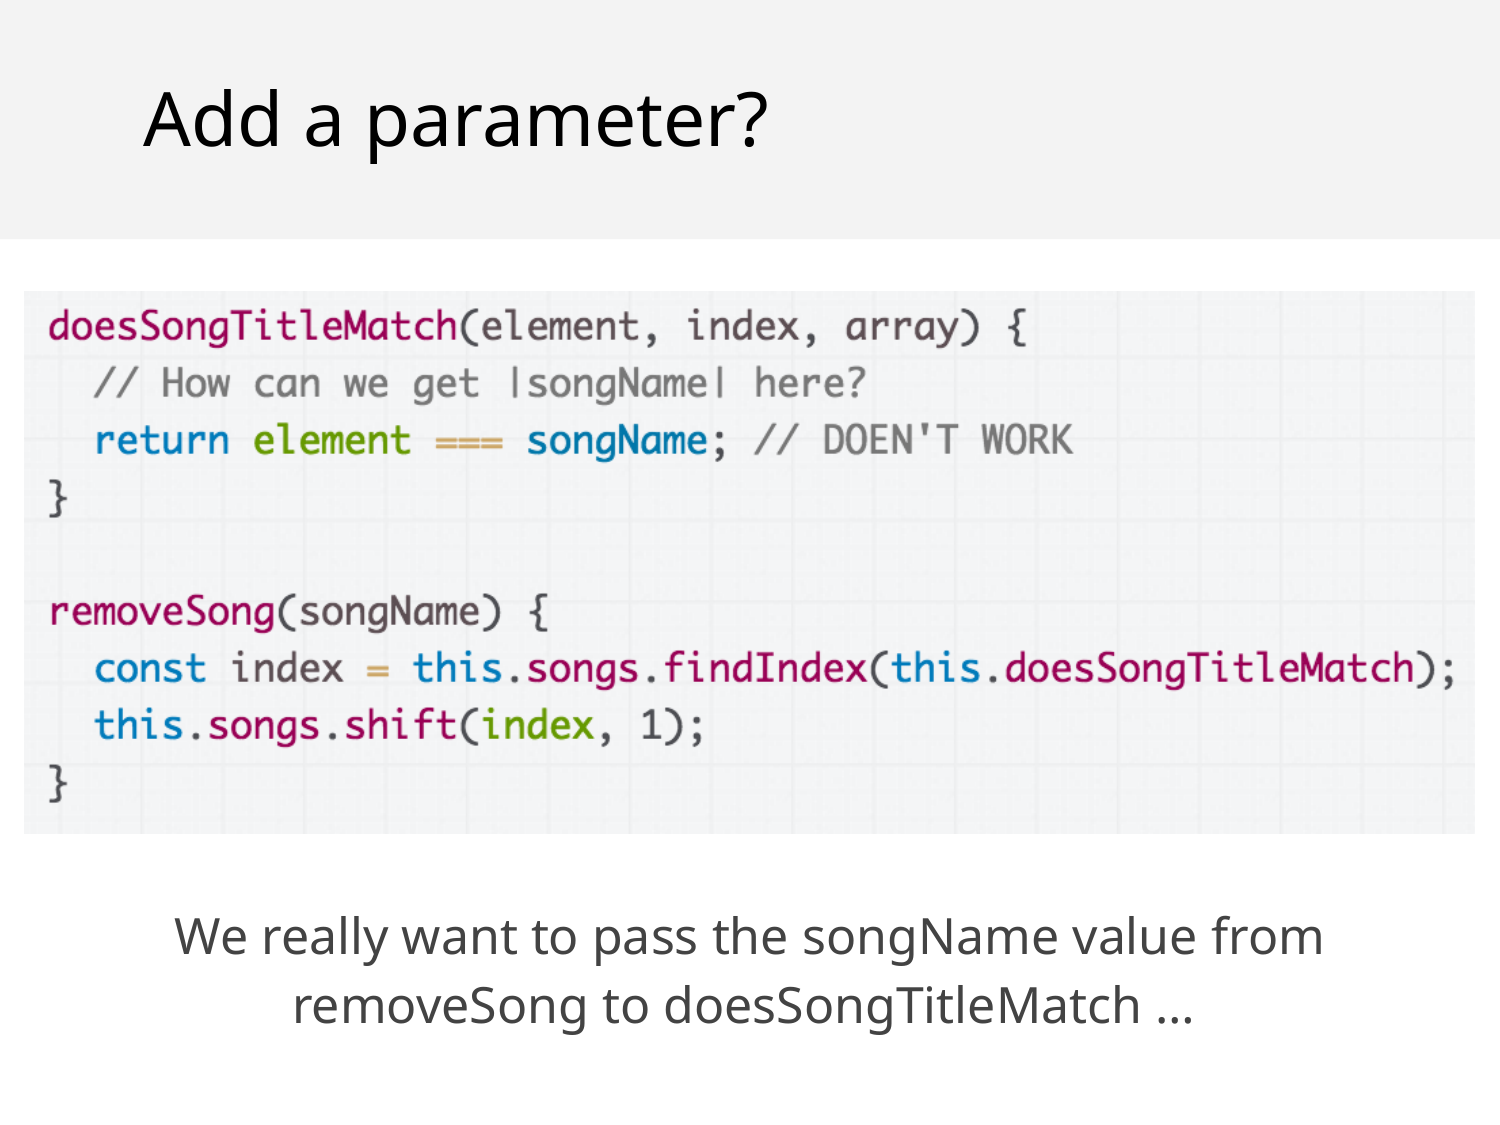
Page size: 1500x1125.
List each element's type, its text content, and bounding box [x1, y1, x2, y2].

title Add a parameter? [128, 56, 1372, 183]
list We really want to pass the songName value from removeSong to doesSongTitleMatch … [122, 880, 1378, 1066]
picture [24, 291, 1475, 834]
